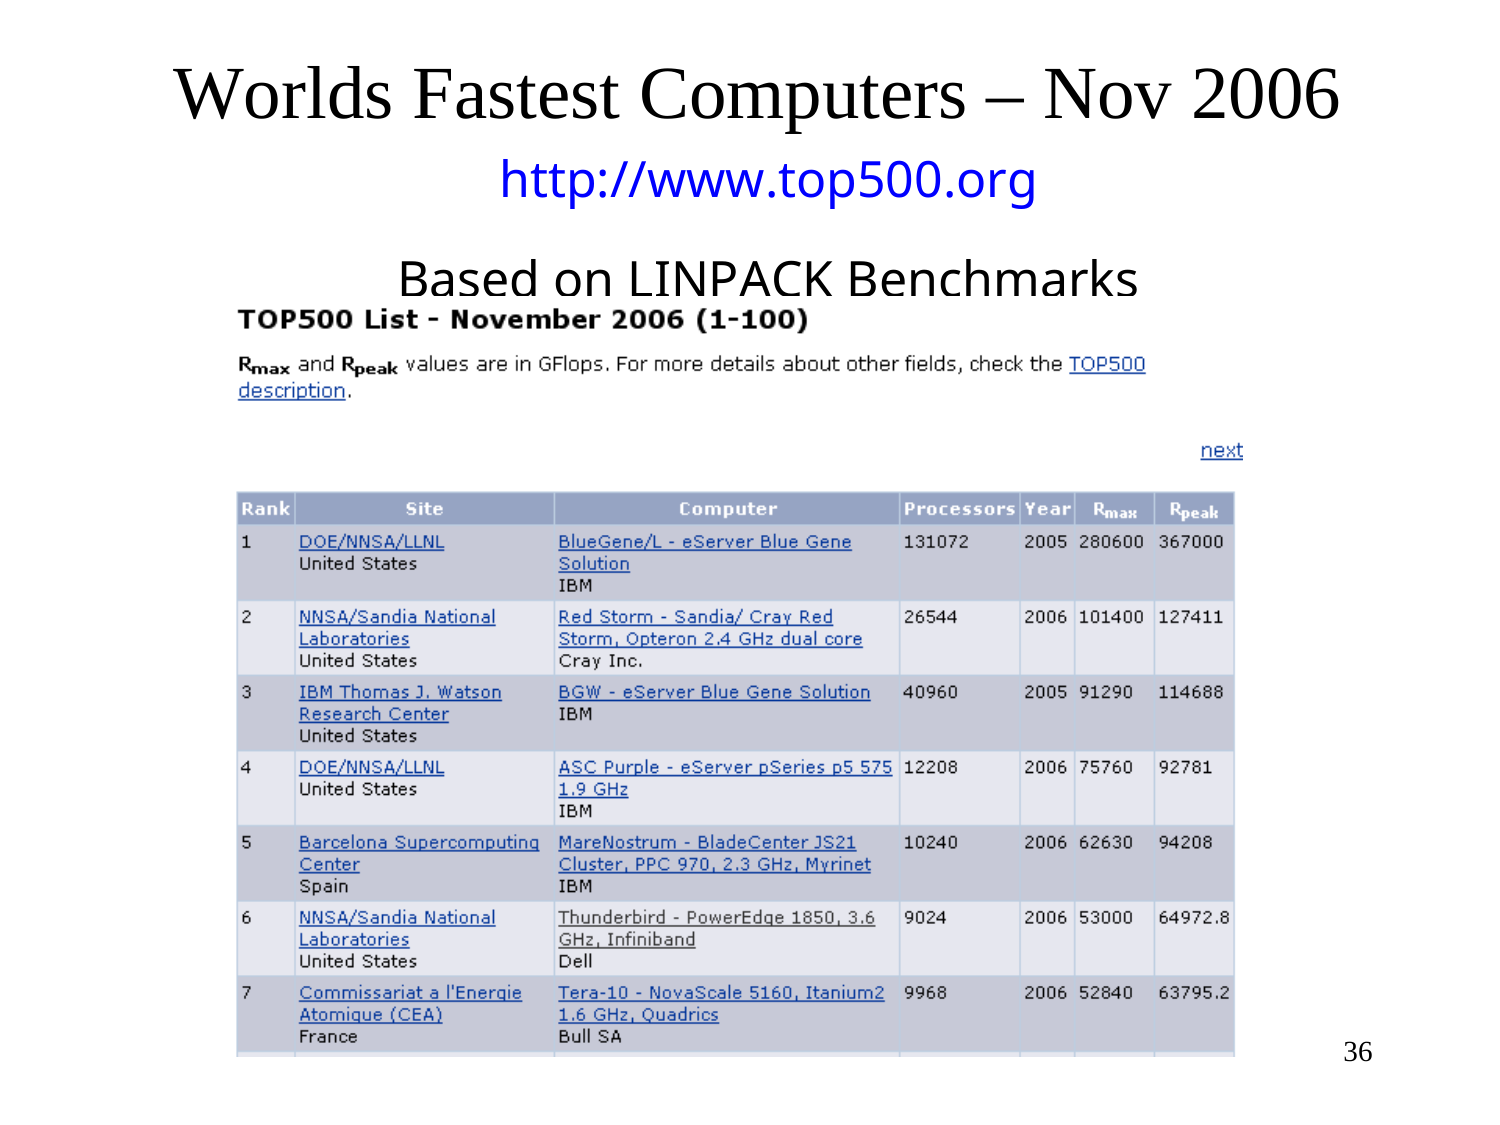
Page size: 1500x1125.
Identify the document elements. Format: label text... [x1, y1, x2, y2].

text_box http://www.top500.org Based on LINPACK Benchmarks [158, 140, 1380, 316]
text_box <number> [1074, 1025, 1388, 1101]
title Worlds Fastest Computers – Nov 2006 [119, 0, 1395, 188]
picture [232, 296, 1243, 1057]
